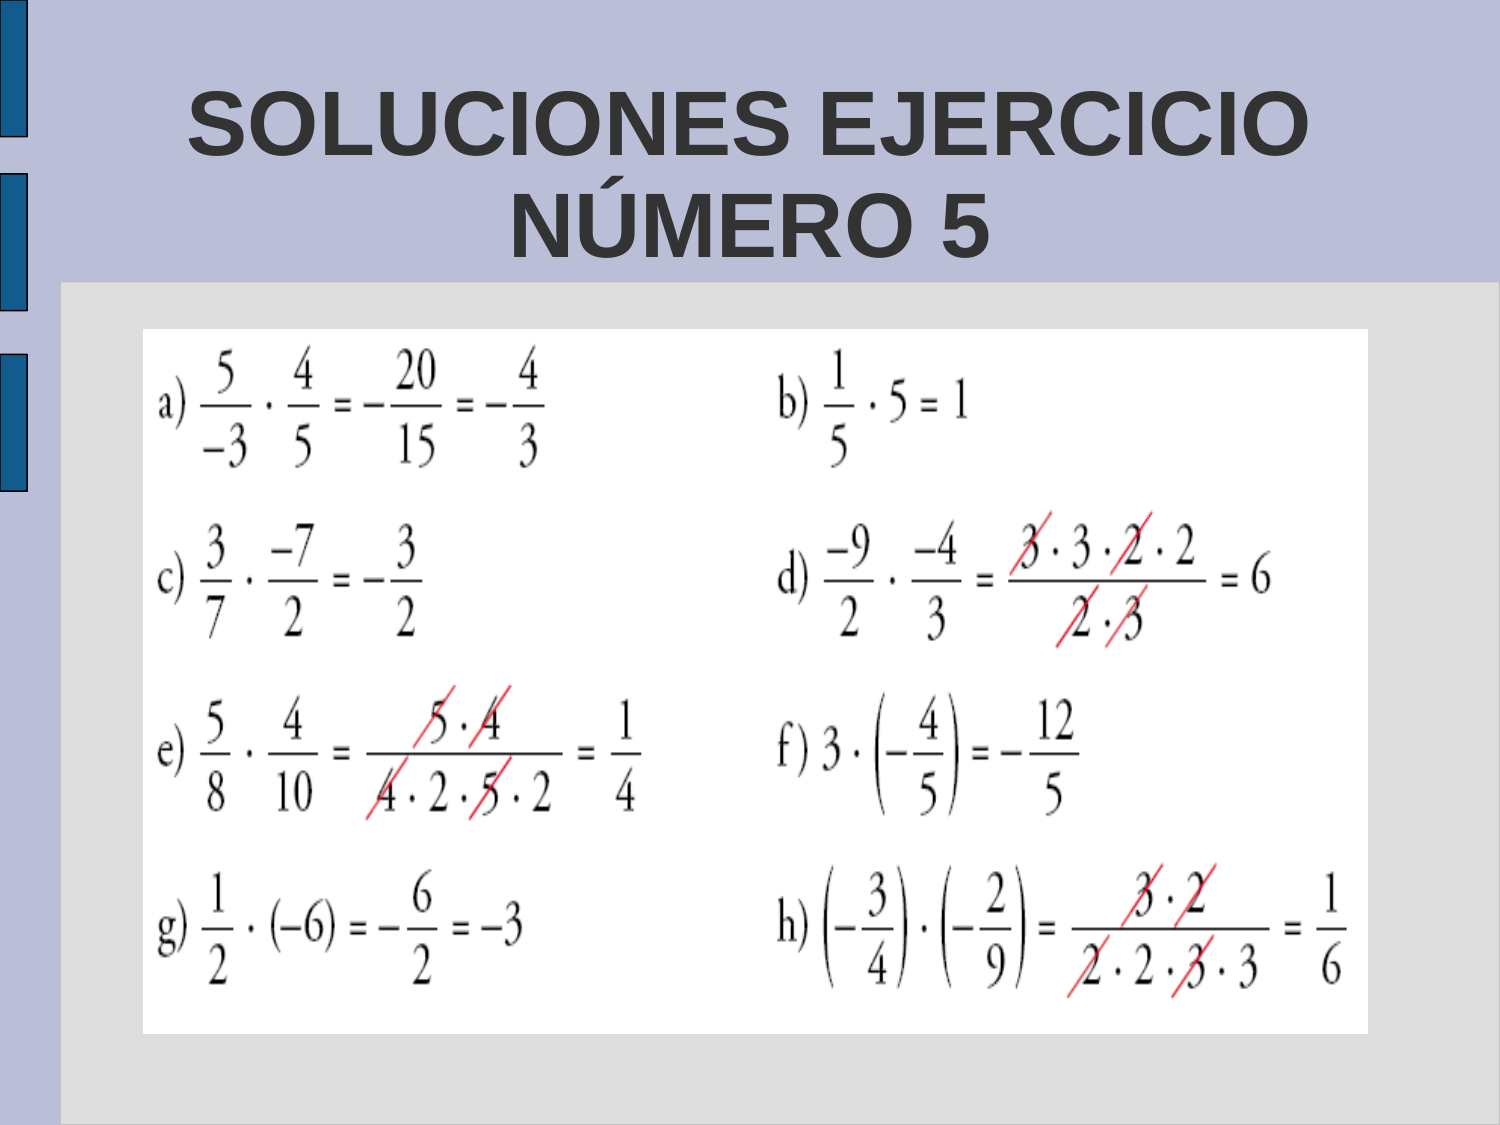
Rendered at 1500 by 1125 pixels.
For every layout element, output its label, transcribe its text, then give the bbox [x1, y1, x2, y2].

title SOLUCIONES EJERCICIO NÚMERO 5 [110, 73, 1391, 279]
picture [143, 329, 1368, 1034]
